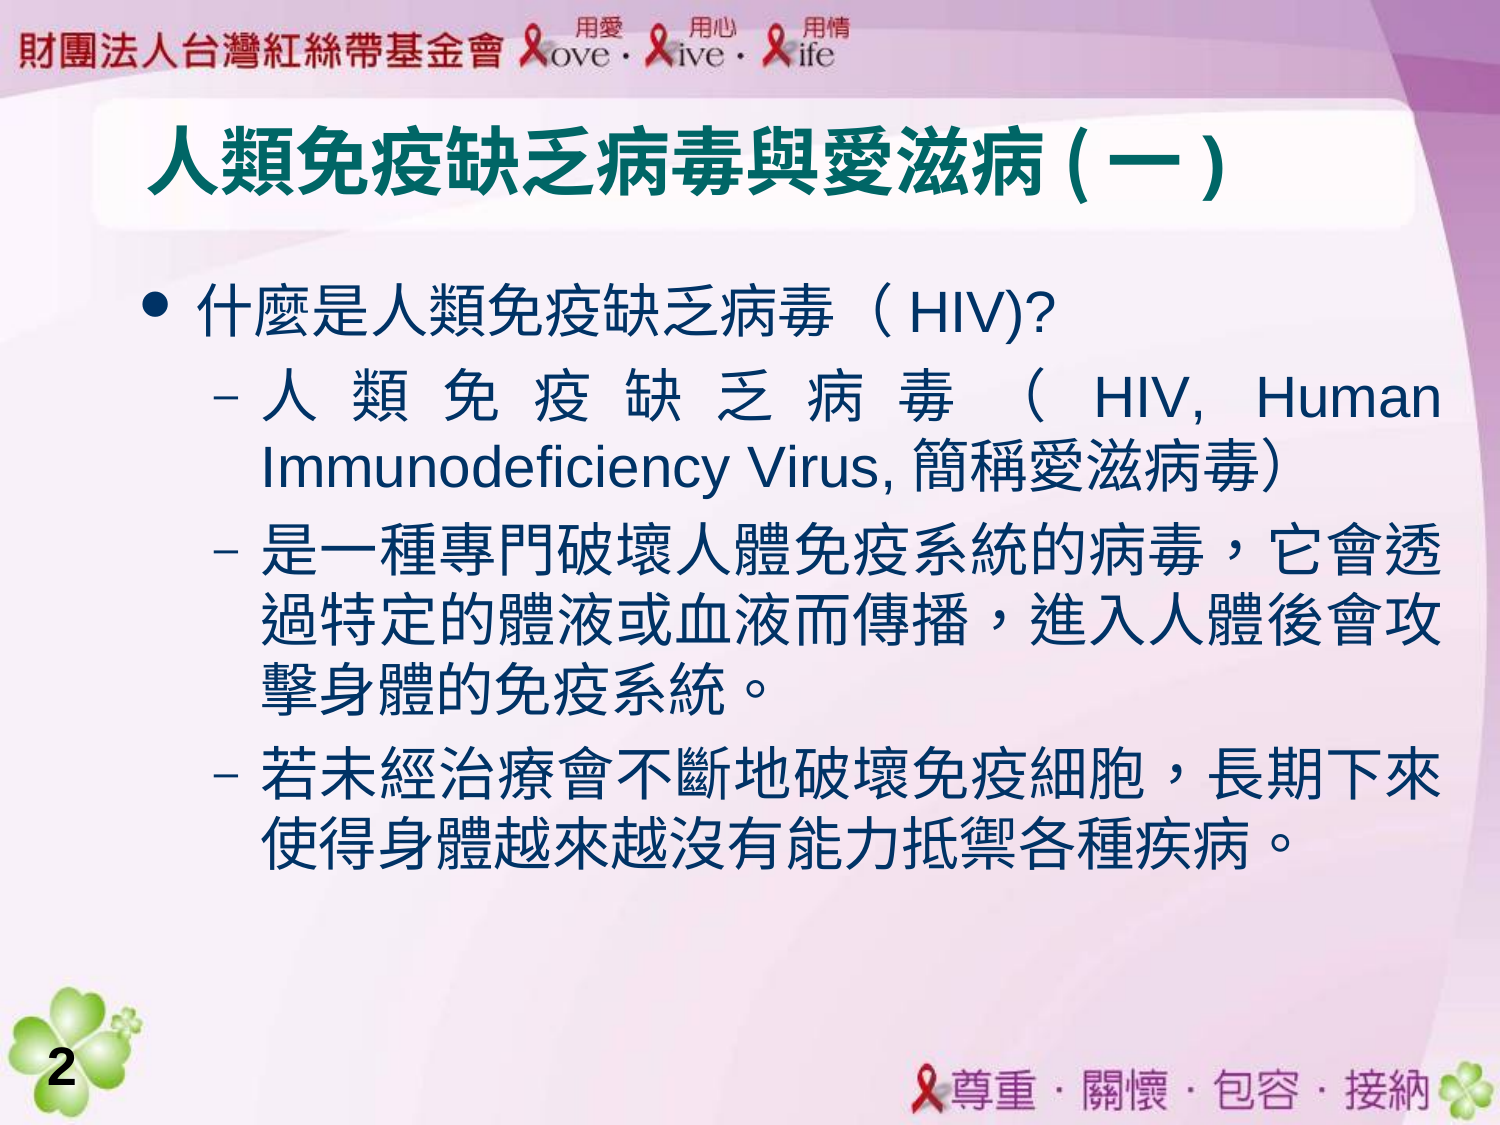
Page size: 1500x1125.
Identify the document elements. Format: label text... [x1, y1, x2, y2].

picture [0, 0, 1500, 1125]
text_box <編號> [13, 1023, 111, 1105]
list 什麼是人類免疫缺乏病毒（HIV)? 人類免疫缺乏病毒（HIV, Human Immunodeficiency Virus,簡稱愛滋病毒） 是一種專門破壞人體免疫系統的病毒，它會透過特定的體液或血液而傳播，進入人體後會攻擊身體的免疫系統。 若未經治療會不斷地破壞免疫細胞，長期下來使得身體越來越沒有能力抵禦各種疾病。 [123, 267, 1459, 891]
title 人類免疫缺乏病毒與愛滋病(一) [130, 120, 1418, 214]
